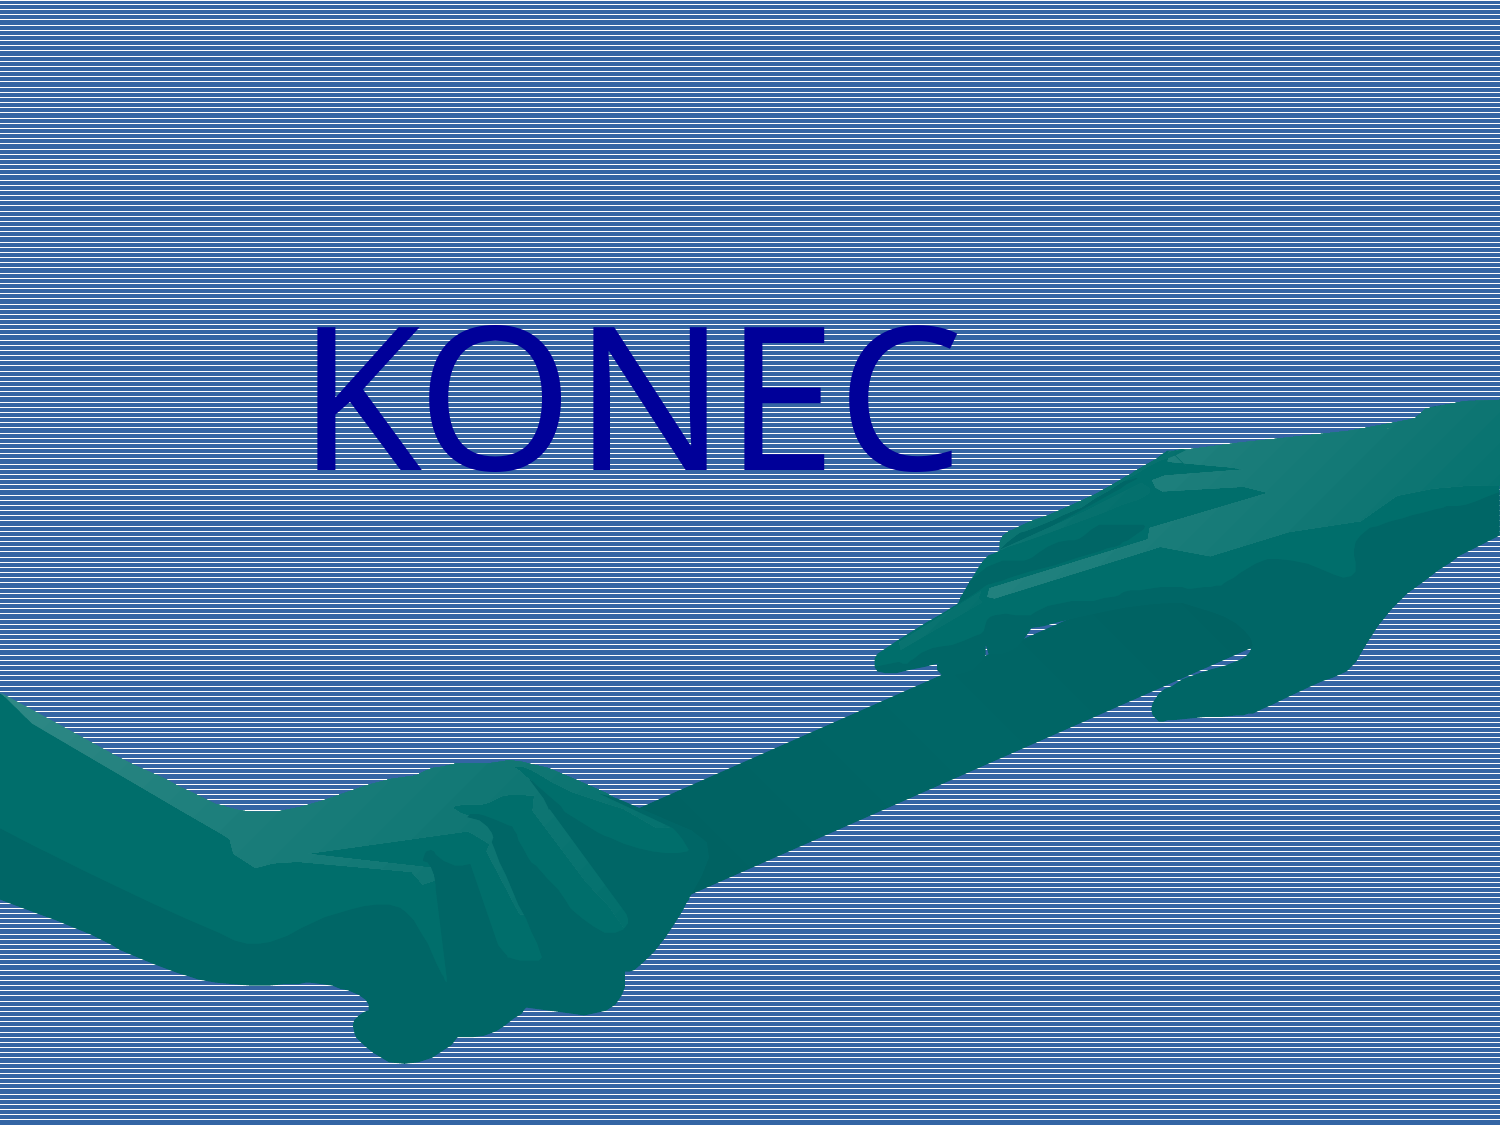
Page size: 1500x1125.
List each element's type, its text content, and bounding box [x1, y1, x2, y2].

list KONEC [75, 262, 1425, 1000]
